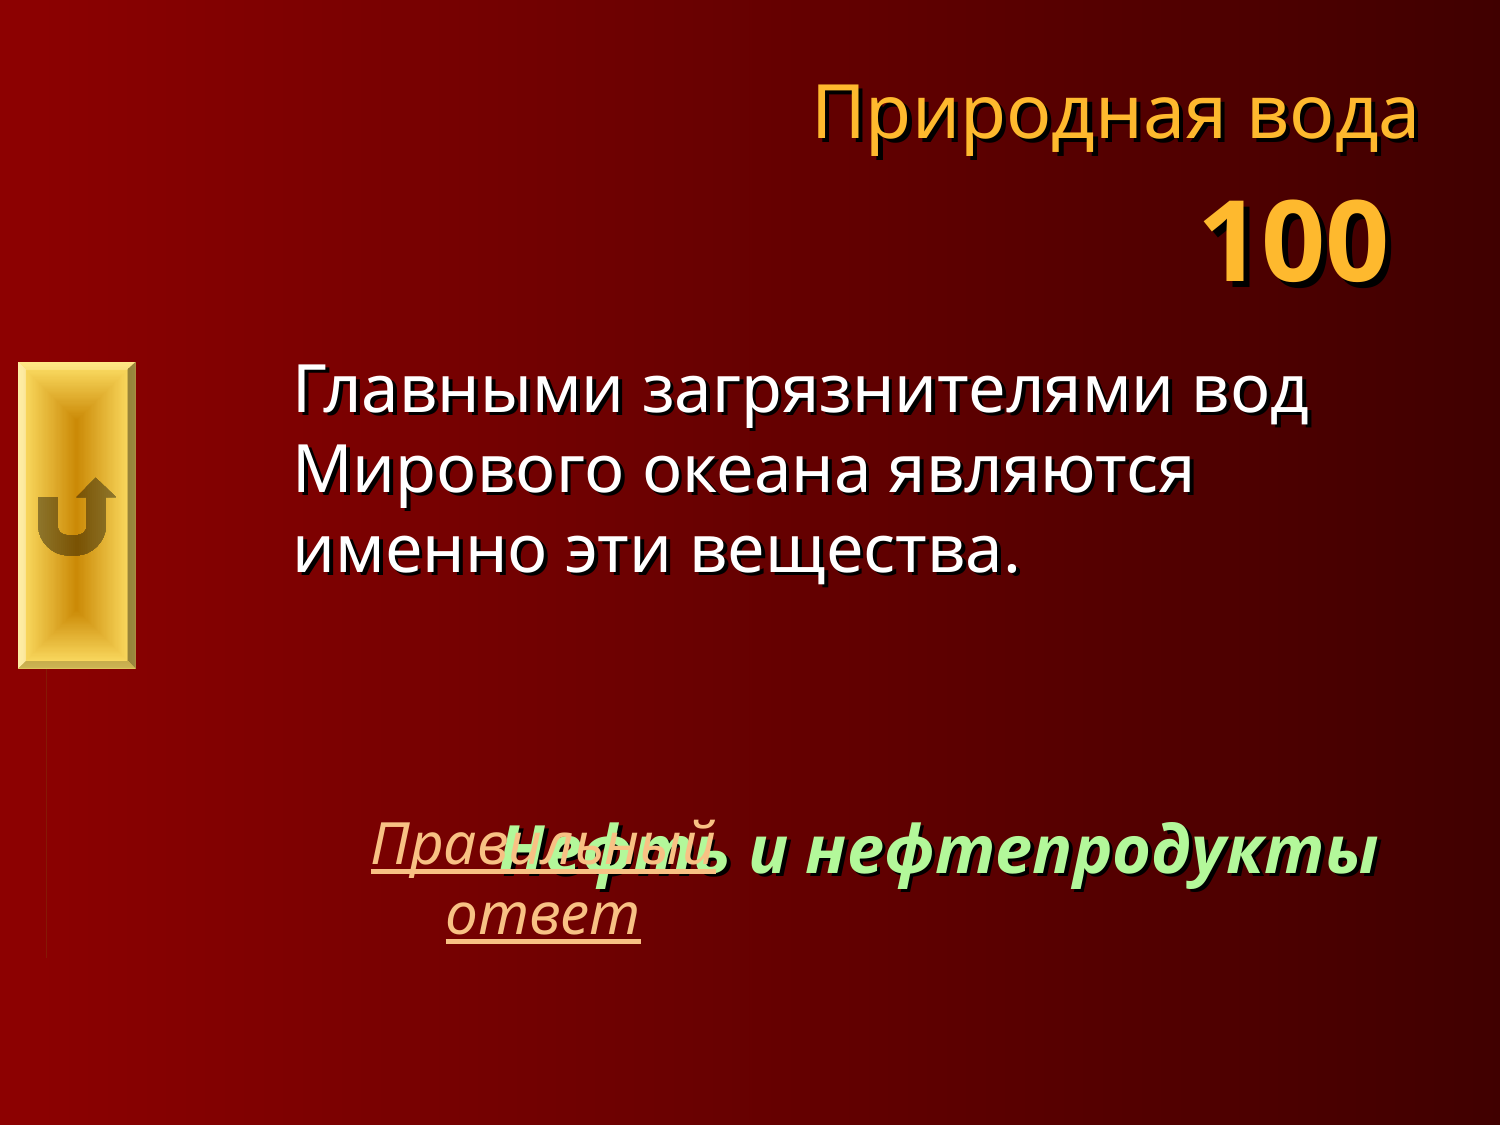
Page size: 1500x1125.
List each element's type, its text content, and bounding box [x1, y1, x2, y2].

text_box Нефть и нефтепродукты [253, 798, 1412, 1094]
subtitle Главными загрязнителями вод Мирового океана являются именно эти вещества. [277, 337, 1447, 764]
text_box 60 [17, 361, 26, 669]
text_box 100 [1163, 160, 1424, 291]
title Природная вода [773, 54, 1459, 161]
text_box Правильный ответ [253, 798, 833, 882]
text_box [19, 361, 136, 669]
